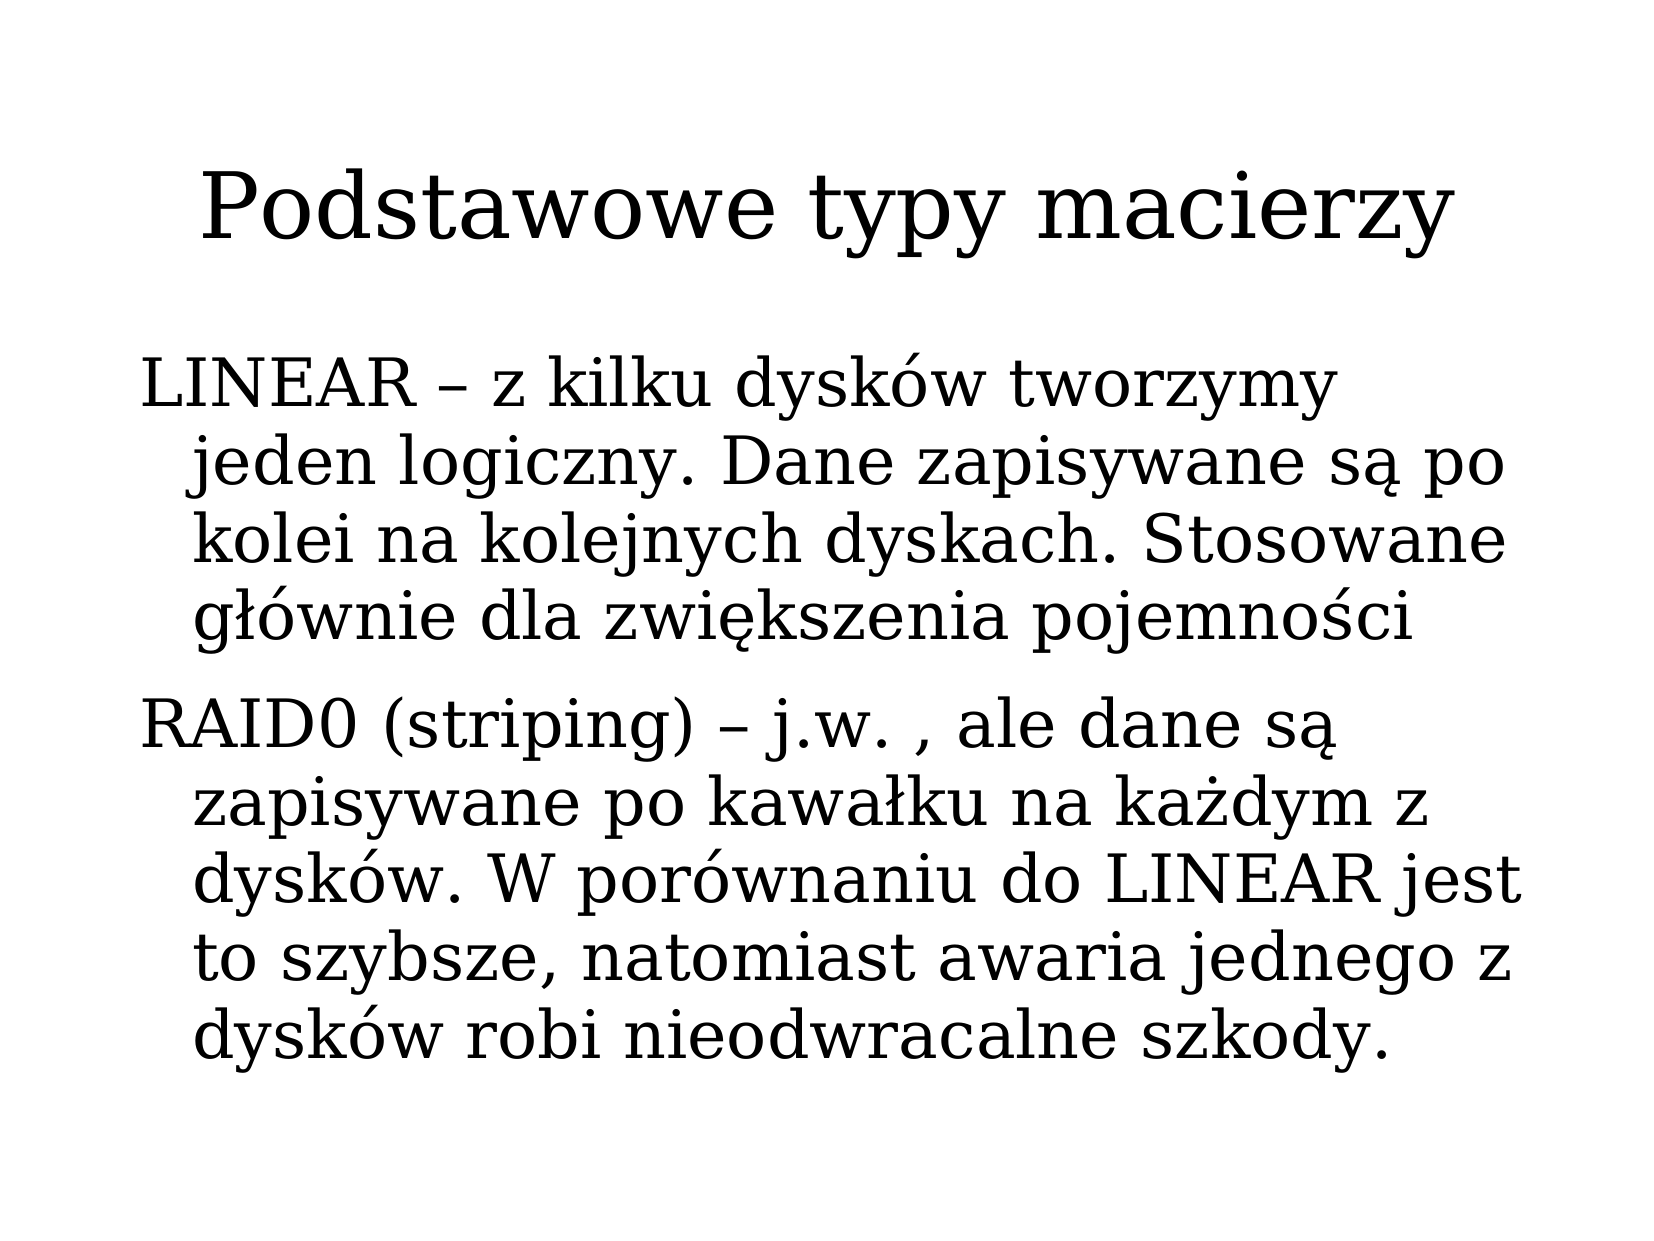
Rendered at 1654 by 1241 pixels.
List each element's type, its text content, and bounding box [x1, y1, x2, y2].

list LINEAR – z kilku dysków tworzymy jeden logiczny. Dane zapisywane są po kolei na kolejnych dyskach. Stosowane głównie dla zwiększenia pojemności RAID0 (striping) – j.w. , ale dane są zapisywane po kawałku na każdym z dysków. W porównaniu do LINEAR jest to szybsze, natomiast awaria jednego z dysków robi nieodwracalne szkody. [121, 344, 1534, 1127]
title Podstawowe typy macierzy [121, 102, 1534, 311]
